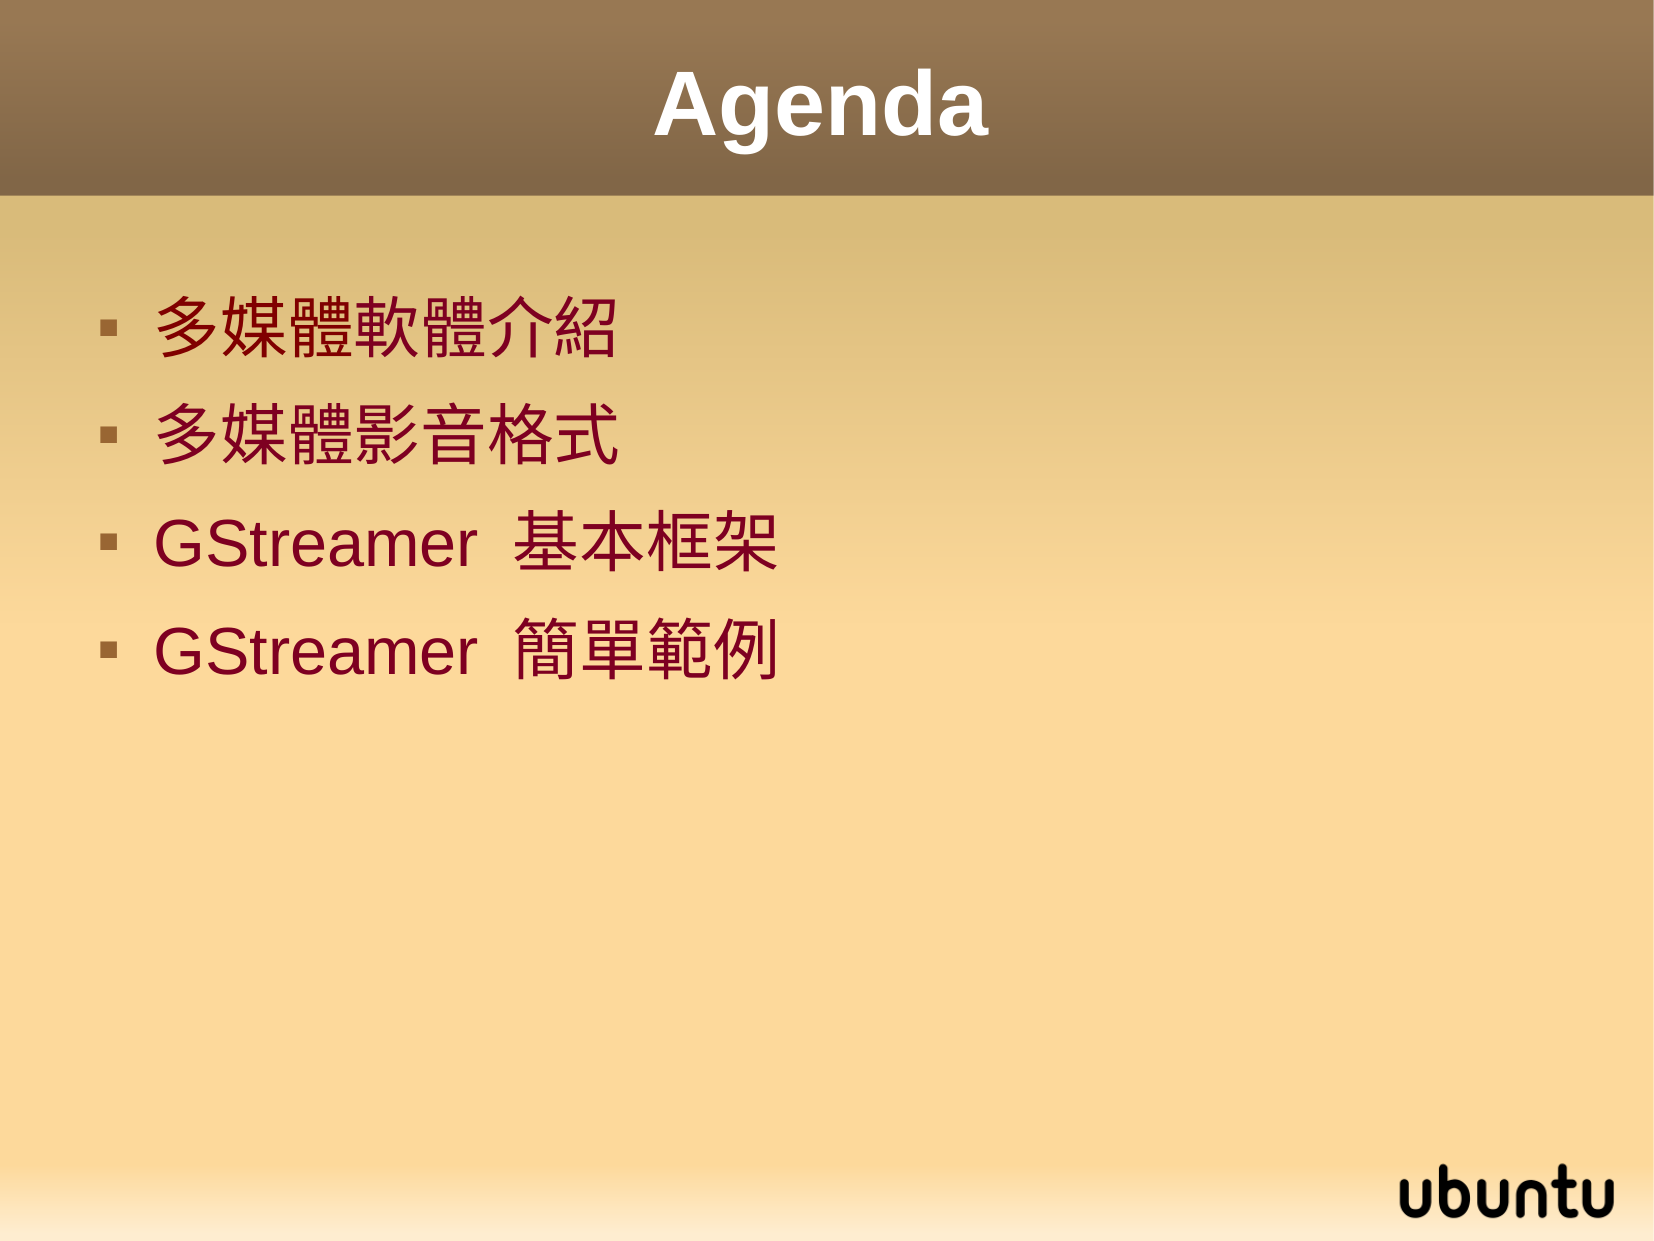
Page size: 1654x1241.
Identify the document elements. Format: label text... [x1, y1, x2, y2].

list 多媒體軟體介紹 多媒體影音格式 GStreamer 基本框架 GStreamer 簡單範例 [82, 290, 1571, 1094]
title Agenda [76, 7, 1565, 200]
picture [0, 0, 1654, 1241]
